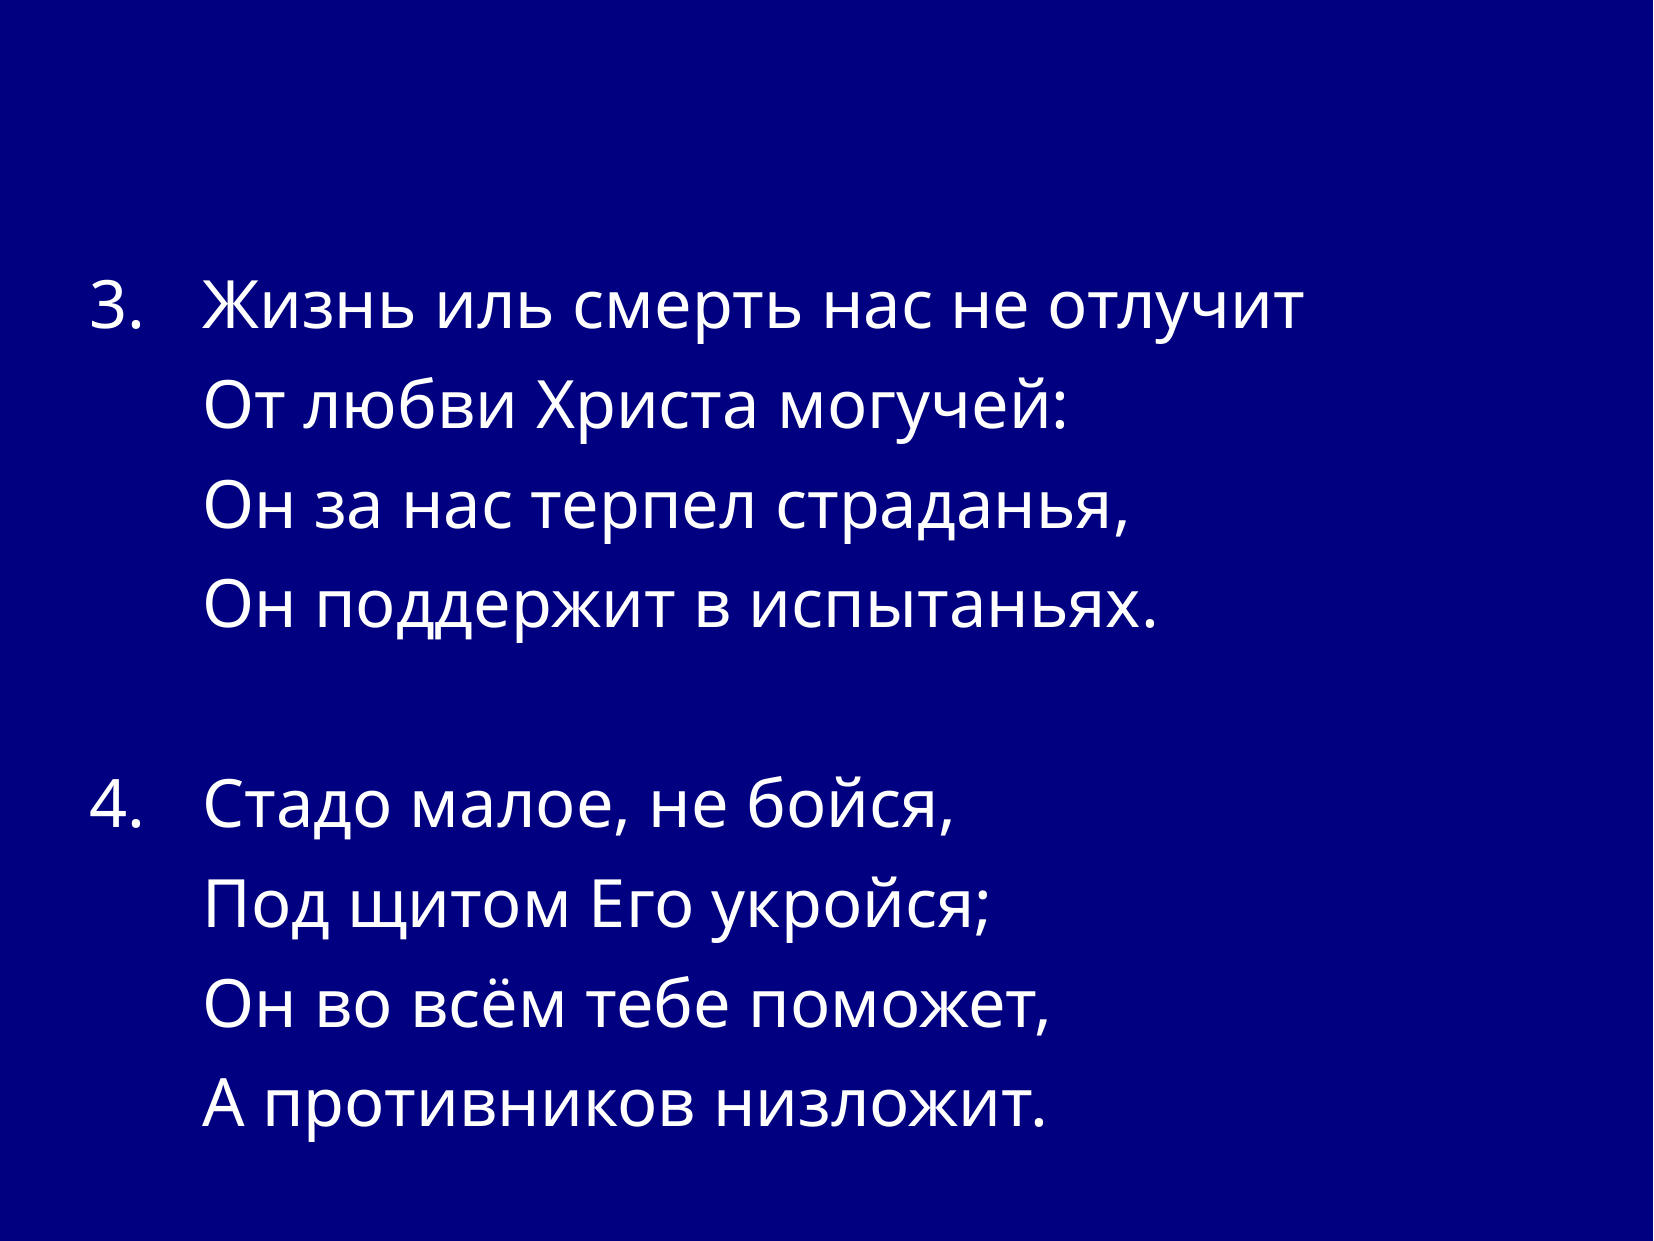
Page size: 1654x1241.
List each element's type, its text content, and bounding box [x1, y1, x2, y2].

text_box 3. Жизнь иль смерть нас не отлучит От любви Христа могучей: Он за нас терпел страданья, Он поддержит в испытаньях. 4. Стадо малое, не бойся, Под щитом Его укройся; Он во всём тебе поможет, А противников низложит. [75, 150, 1576, 1163]
